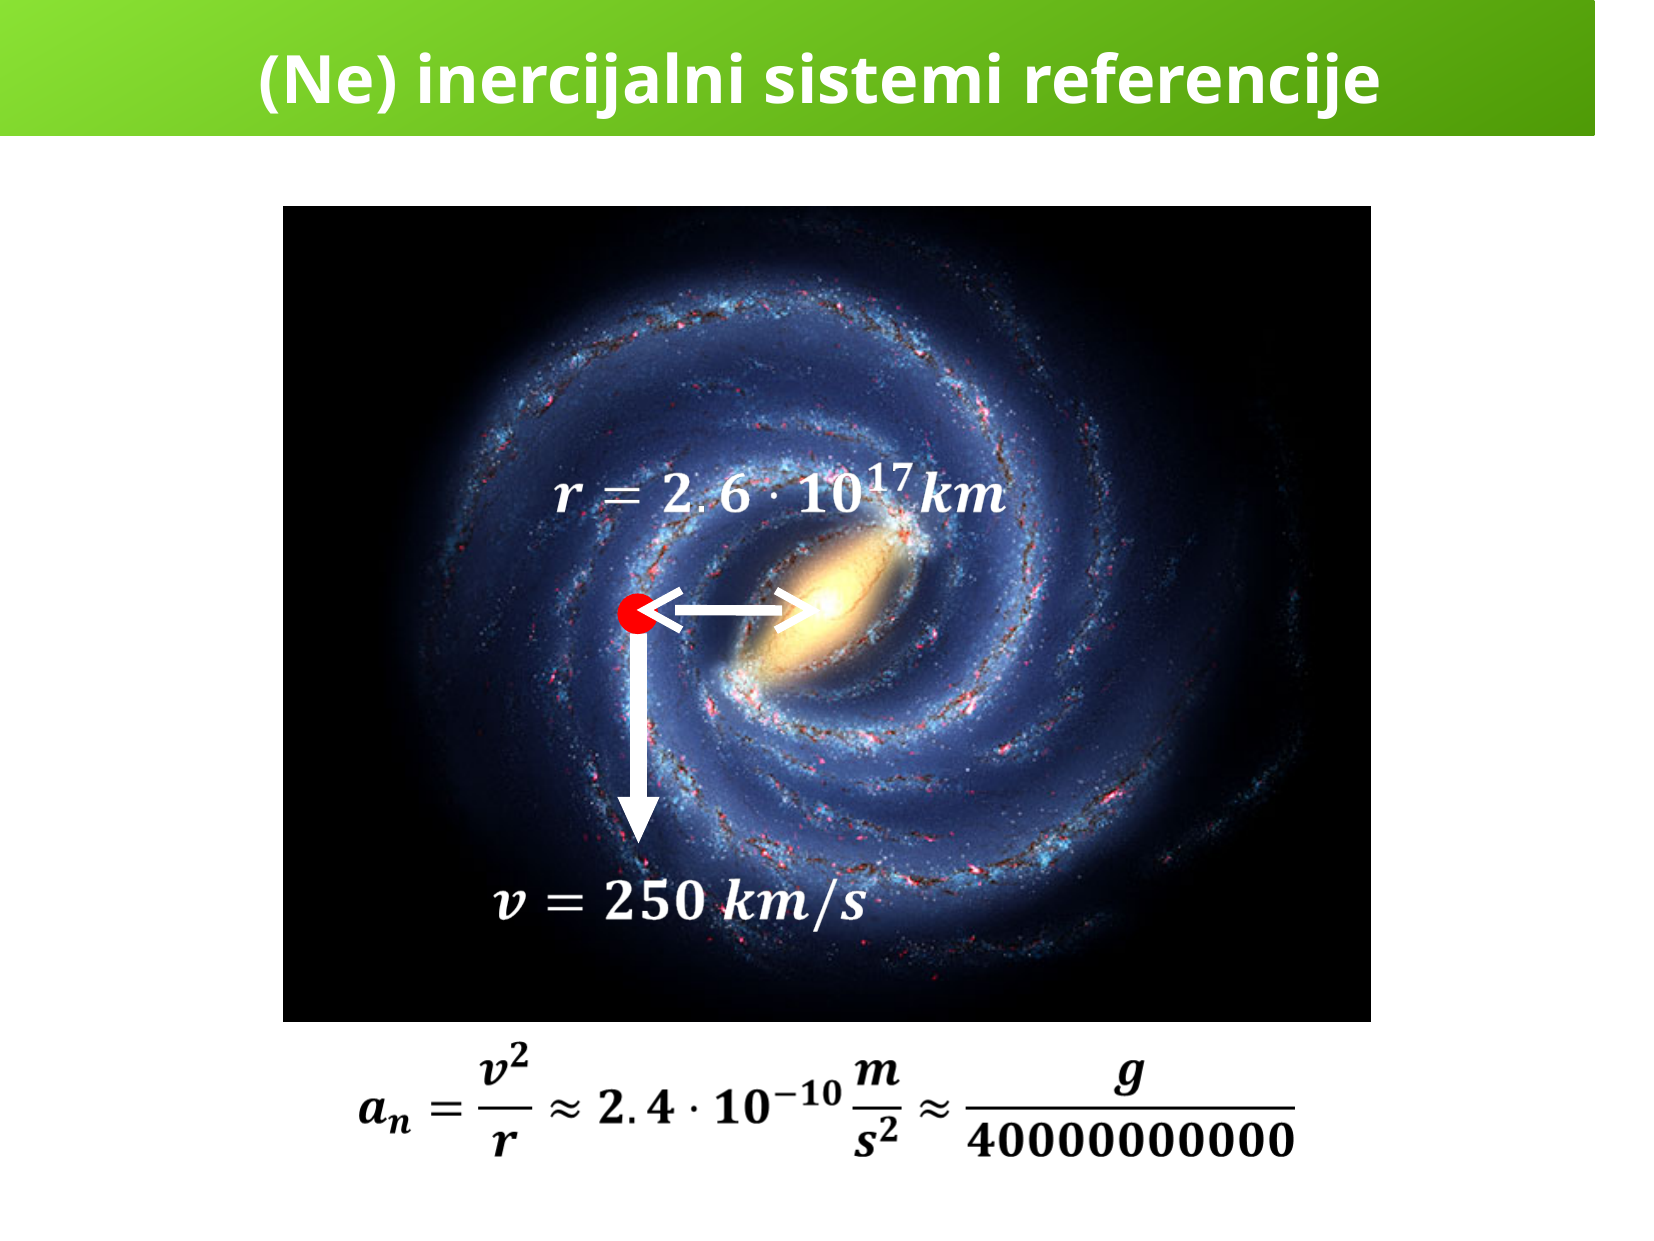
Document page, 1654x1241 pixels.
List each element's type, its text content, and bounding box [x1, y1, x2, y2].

text_box [617, 593, 660, 844]
picture [331, 1027, 1322, 1166]
picture [283, 206, 1371, 1022]
text_box (Ne) inercijalni sistemi referencije [134, 29, 1508, 125]
